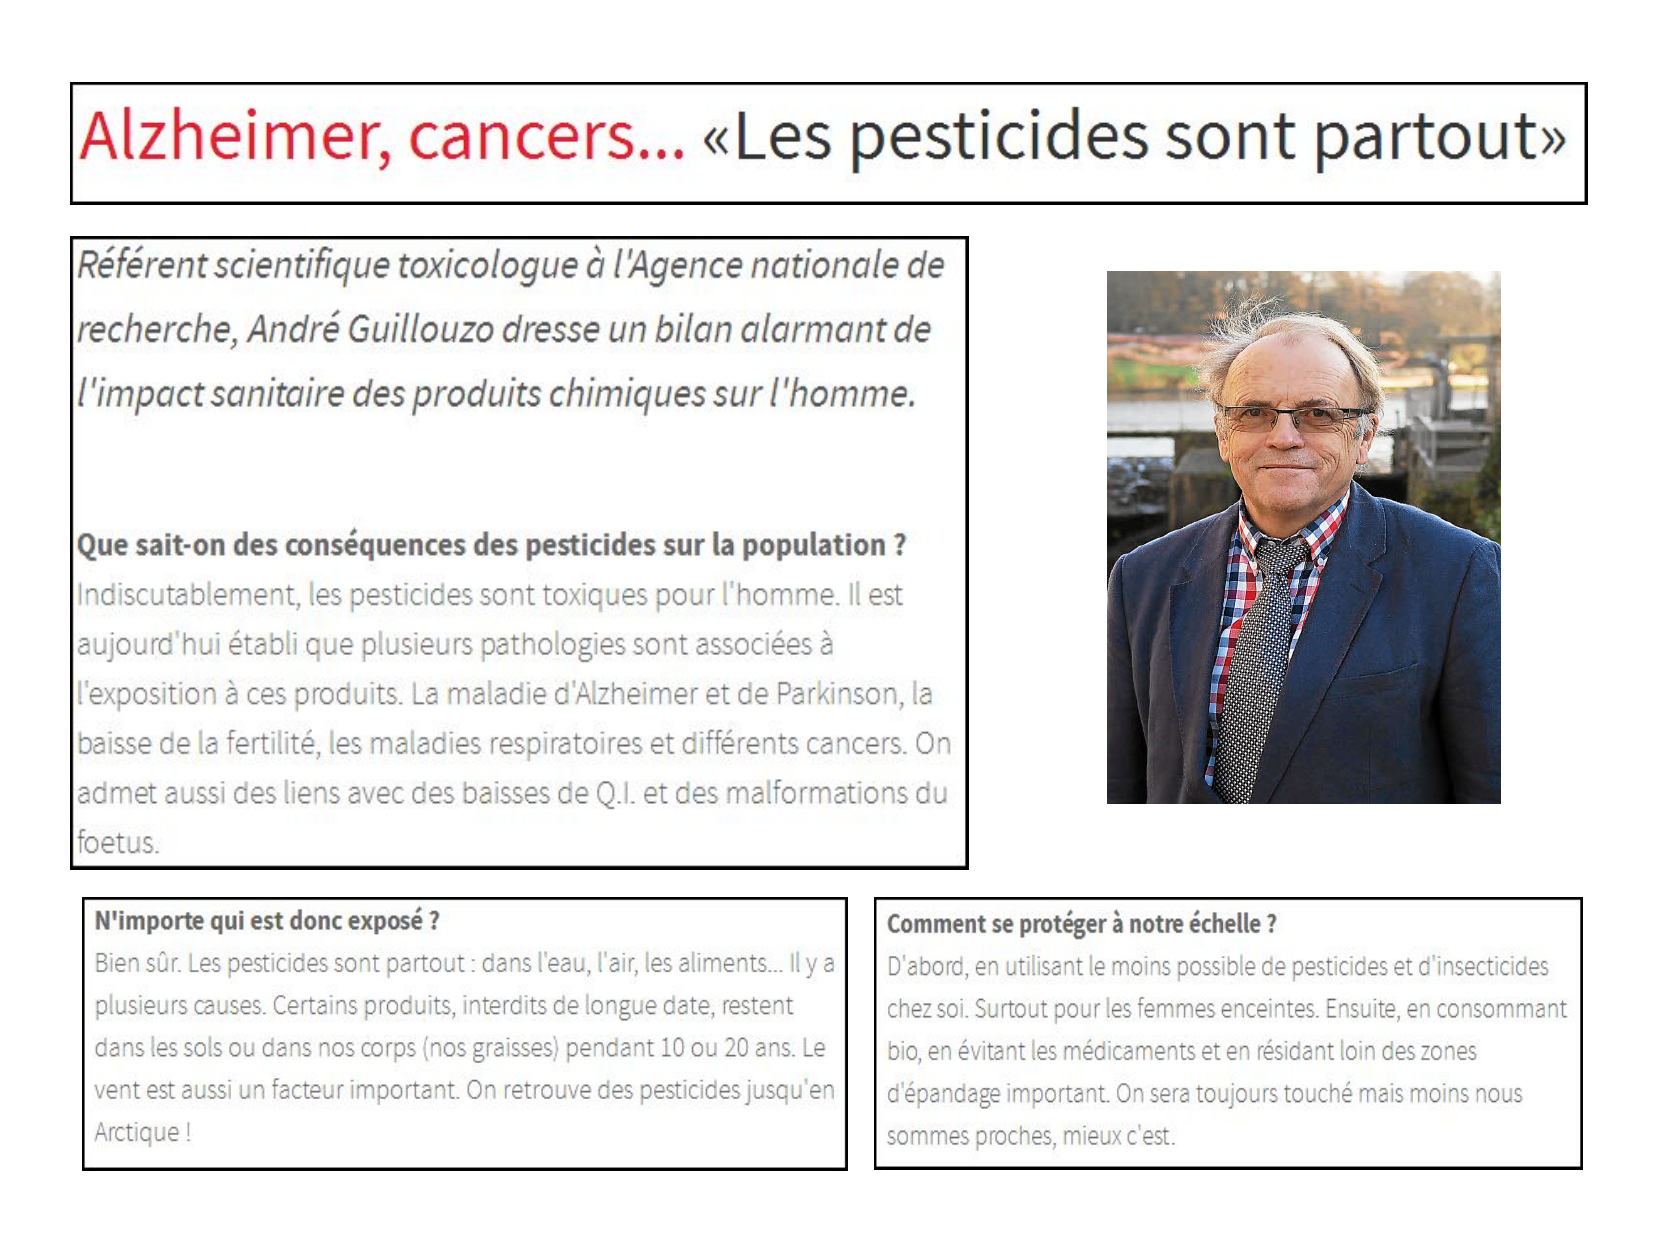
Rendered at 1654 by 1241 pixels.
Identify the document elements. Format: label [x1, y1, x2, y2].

picture [1107, 271, 1501, 804]
picture [70, 236, 969, 870]
picture [874, 897, 1583, 1170]
picture [82, 897, 848, 1172]
picture [70, 82, 1588, 205]
